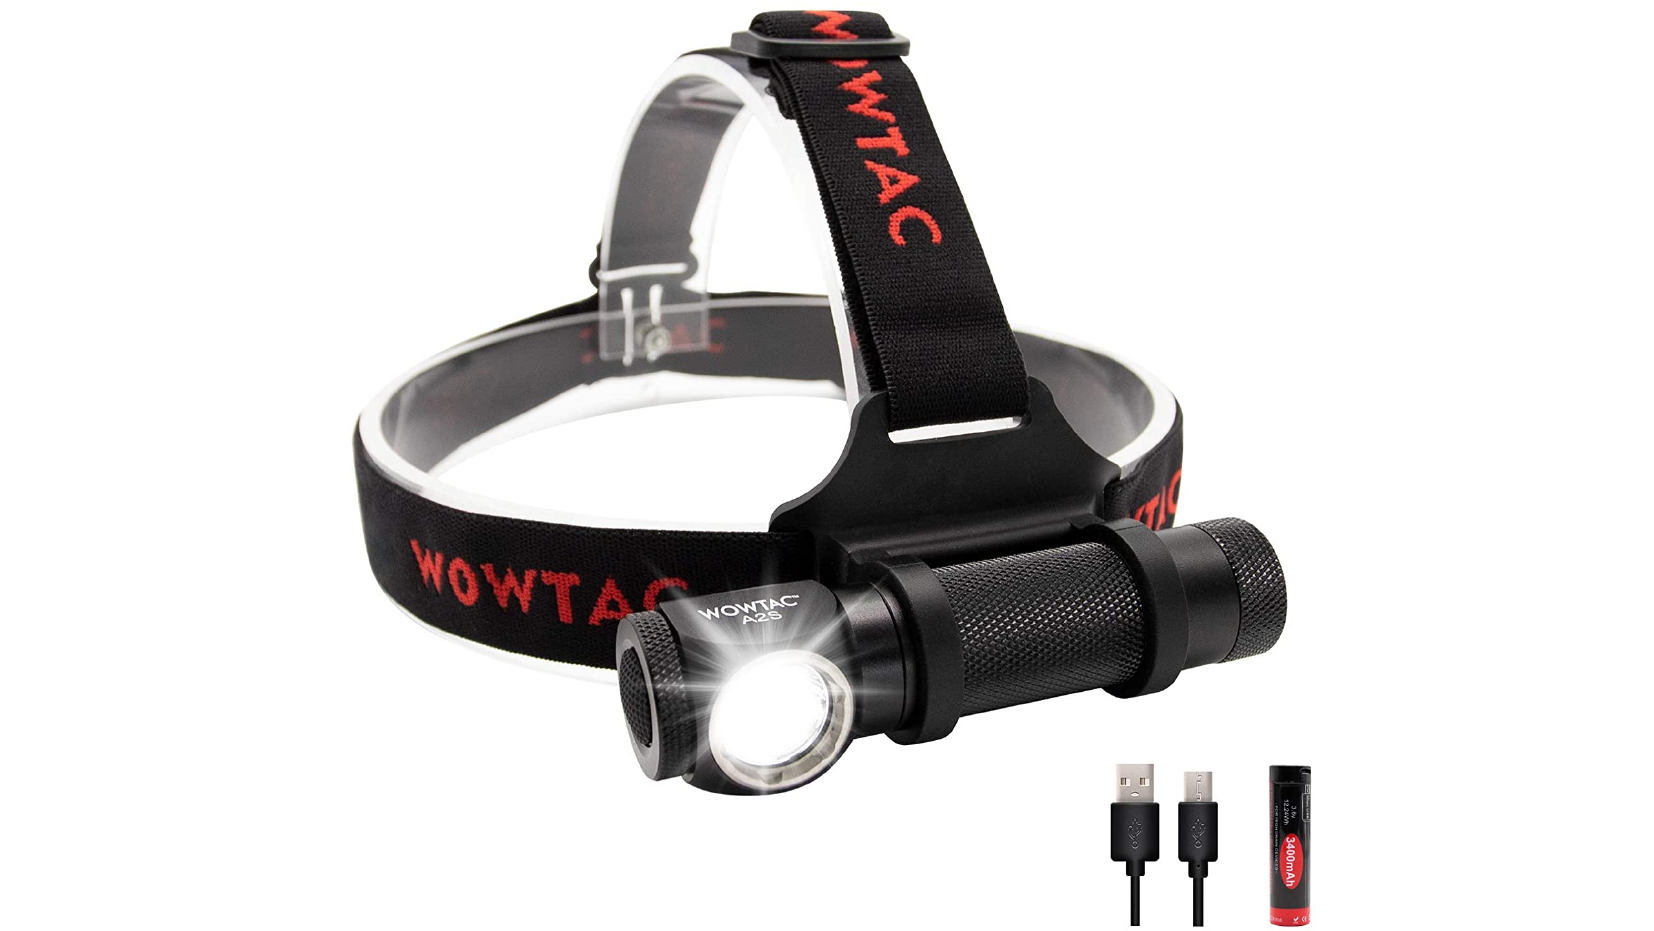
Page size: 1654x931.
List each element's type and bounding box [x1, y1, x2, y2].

picture [348, 3, 1316, 931]
